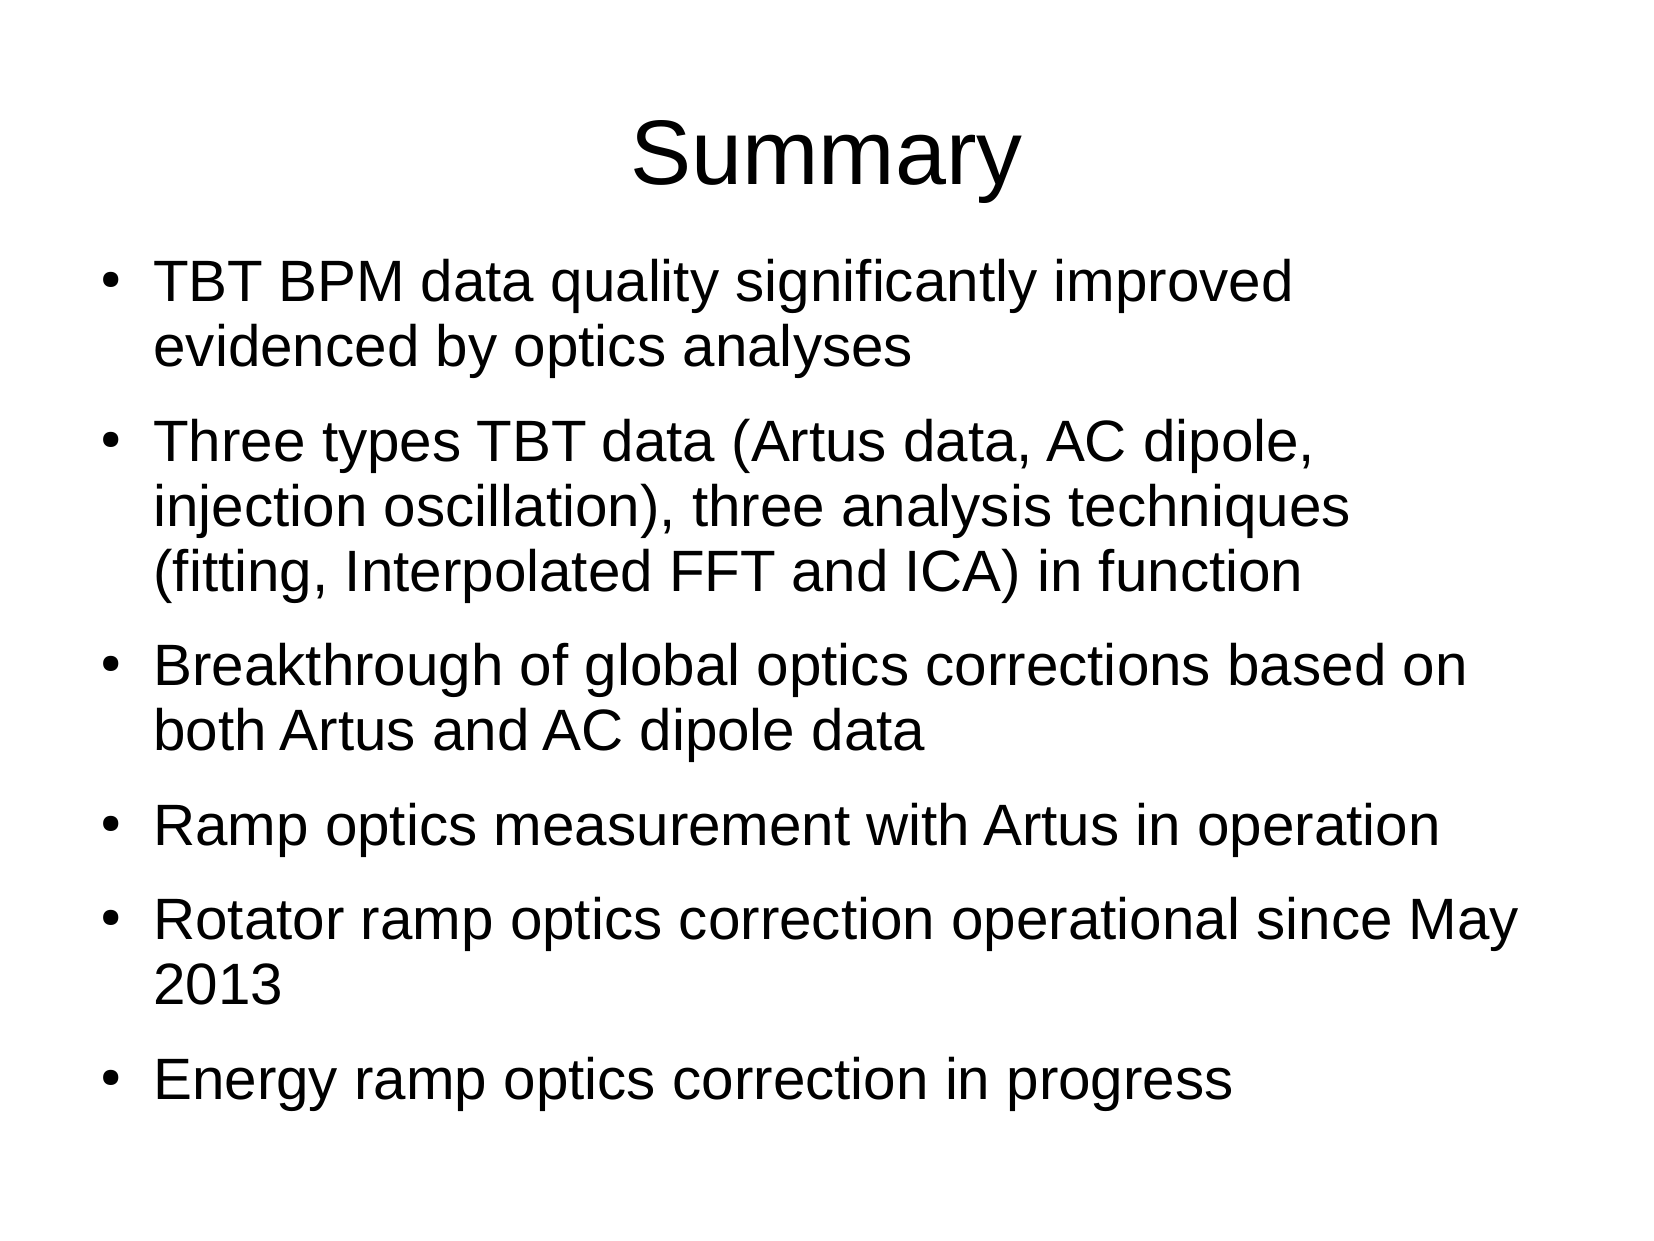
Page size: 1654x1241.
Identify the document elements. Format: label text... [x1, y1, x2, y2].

title Summary [82, 49, 1571, 257]
list TBT BPM data quality significantly improved evidenced by optics analyses Three types TBT data (Artus data, AC dipole, injection oscillation), three analysis techniques (fitting, Interpolated FFT and ICA) in function Breakthrough of global optics corrections based on both Artus and AC dipole data Ramp optics measurement with Artus in operation Rotator ramp optics correction operational since May 2013 Energy ramp optics correction in progress [82, 248, 1538, 1219]
